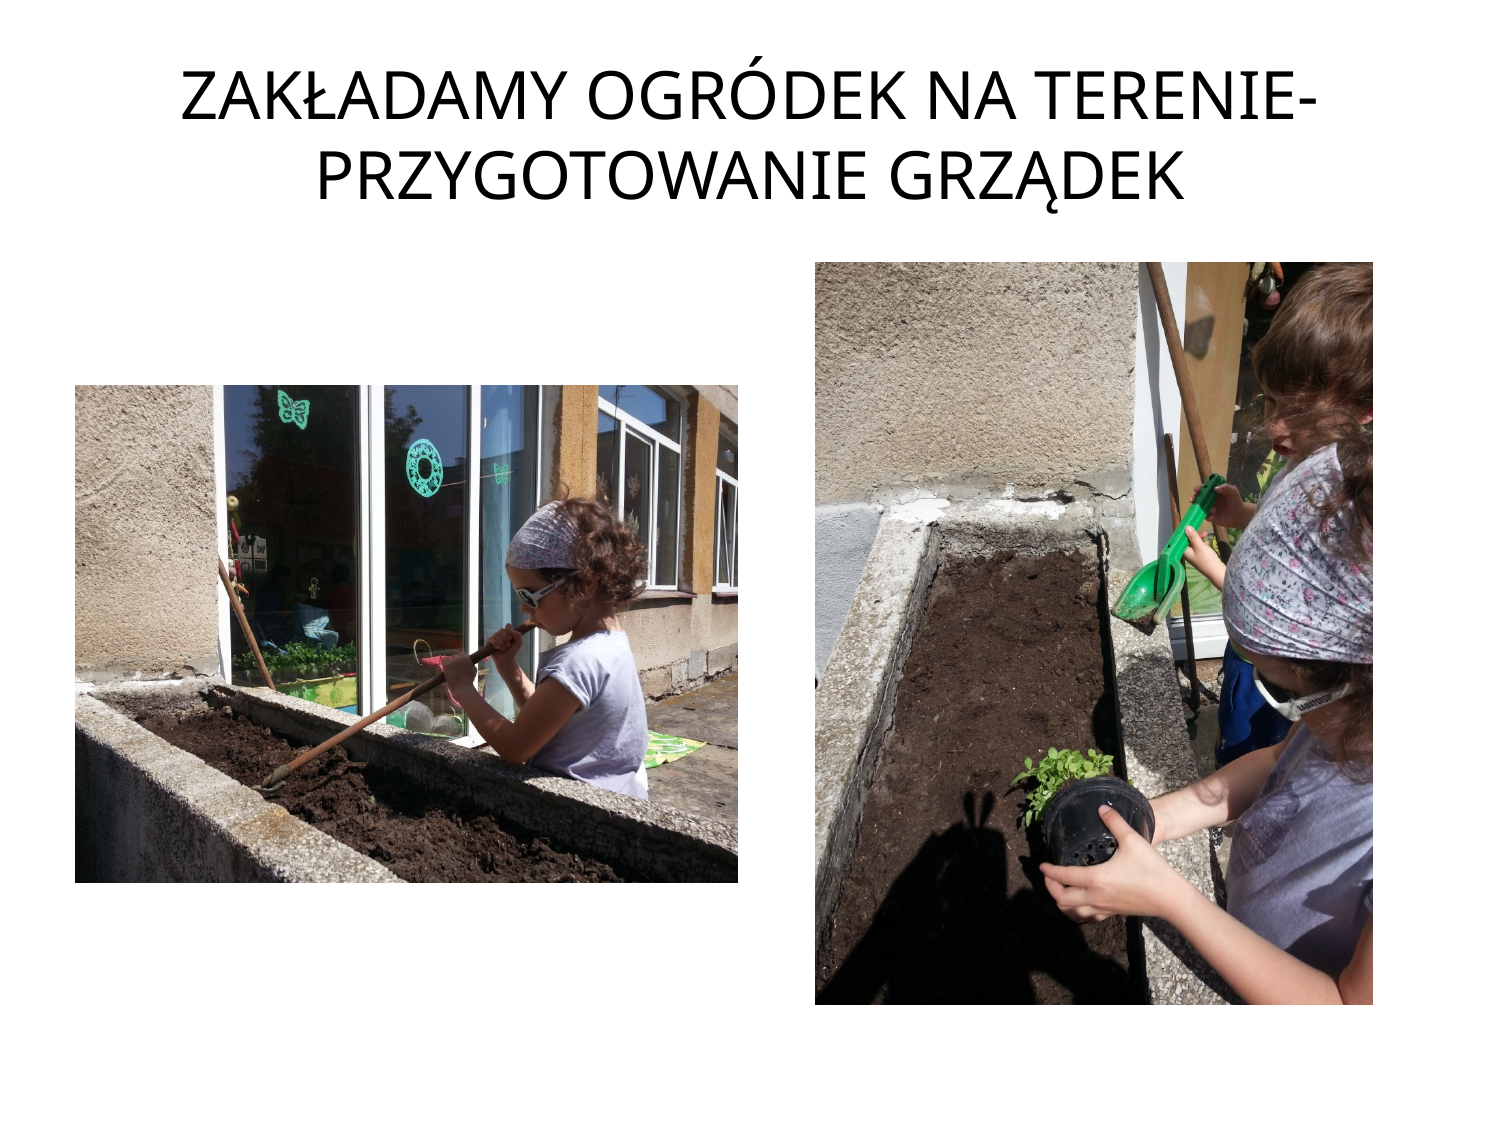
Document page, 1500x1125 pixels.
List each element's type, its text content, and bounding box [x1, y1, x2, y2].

title ZAKŁADAMY OGRÓDEK NA TERENIE- PRZYGOTOWANIE GRZĄDEK [75, 45, 1425, 233]
picture [75, 385, 738, 883]
picture [815, 262, 1373, 1005]
